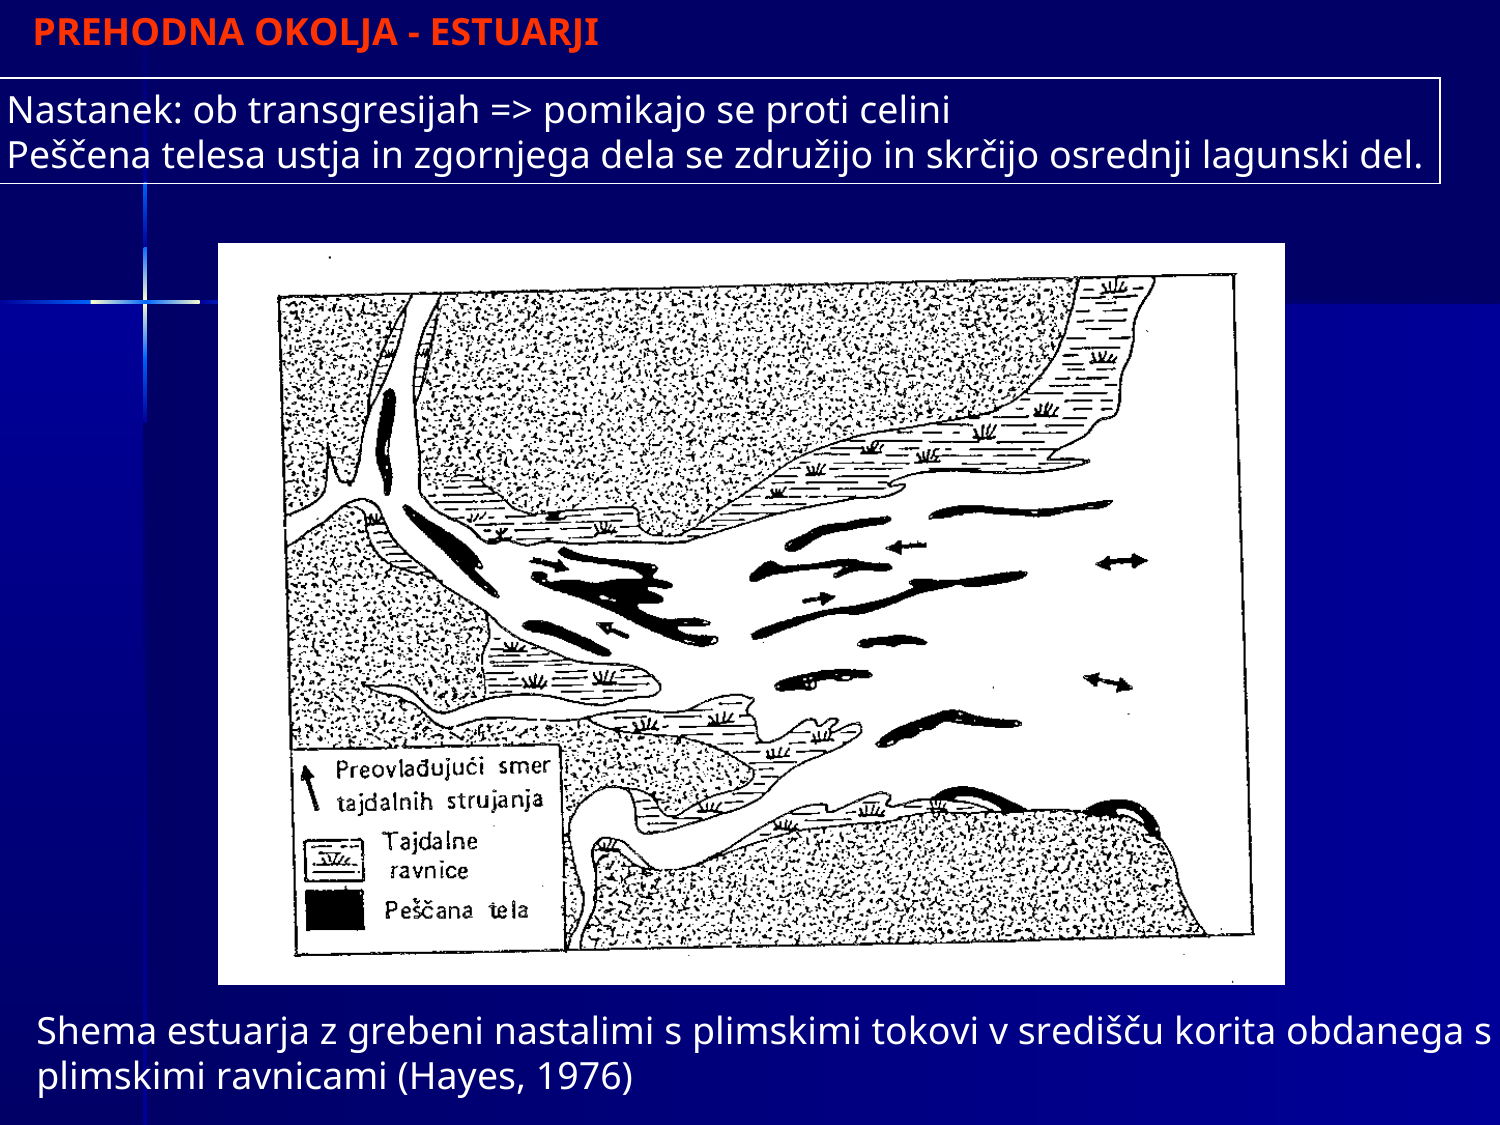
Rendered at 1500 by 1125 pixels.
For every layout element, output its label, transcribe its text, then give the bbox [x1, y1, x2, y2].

text_box Nastanek: ob transgresijah => pomikajo se proti celini Peščena telesa ustja in zgornjega dela se združijo in skrčijo osrednji lagunski del. [0, 78, 1441, 184]
picture [218, 243, 1285, 985]
text_box Shema estuarja z grebeni nastalimi s plimskimi tokovi v središču korita obdanega s plimskimi ravnicami (Hayes, 1976) [21, 999, 1500, 1105]
text_box PREHODNA OKOLJA - ESTUARJI [17, 0, 615, 61]
